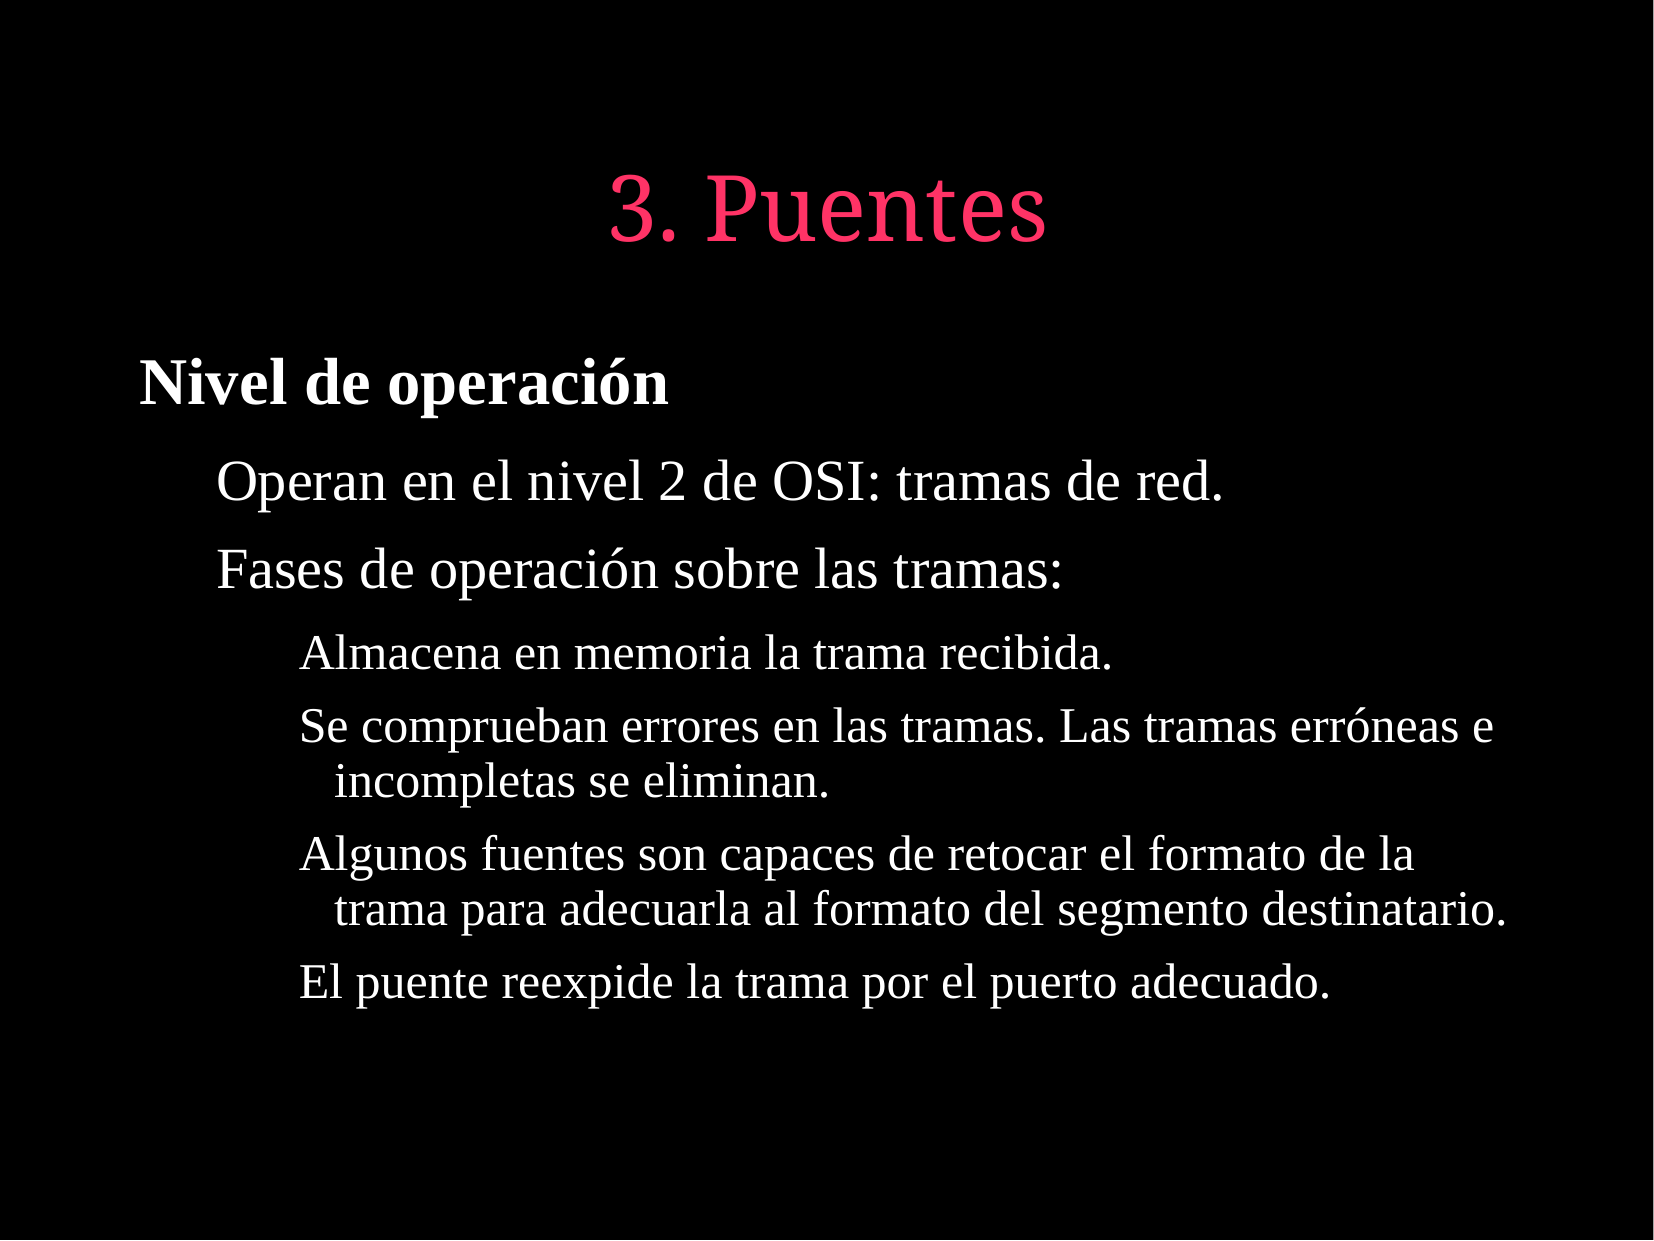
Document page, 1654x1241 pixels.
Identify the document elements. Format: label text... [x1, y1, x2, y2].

list Nivel de operación Operan en el nivel 2 de OSI: tramas de red. Fases de operación sobre las tramas: Almacena en memoria la trama recibida. Se comprueban errores en las tramas. Las tramas erróneas e incompletas se eliminan. Algunos fuentes son capaces de retocar el formato de la trama para adecuarla al formato del segmento destinatario. El puente reexpide la trama por el puerto adecuado. [121, 344, 1534, 1127]
title 3. Puentes [121, 102, 1534, 311]
